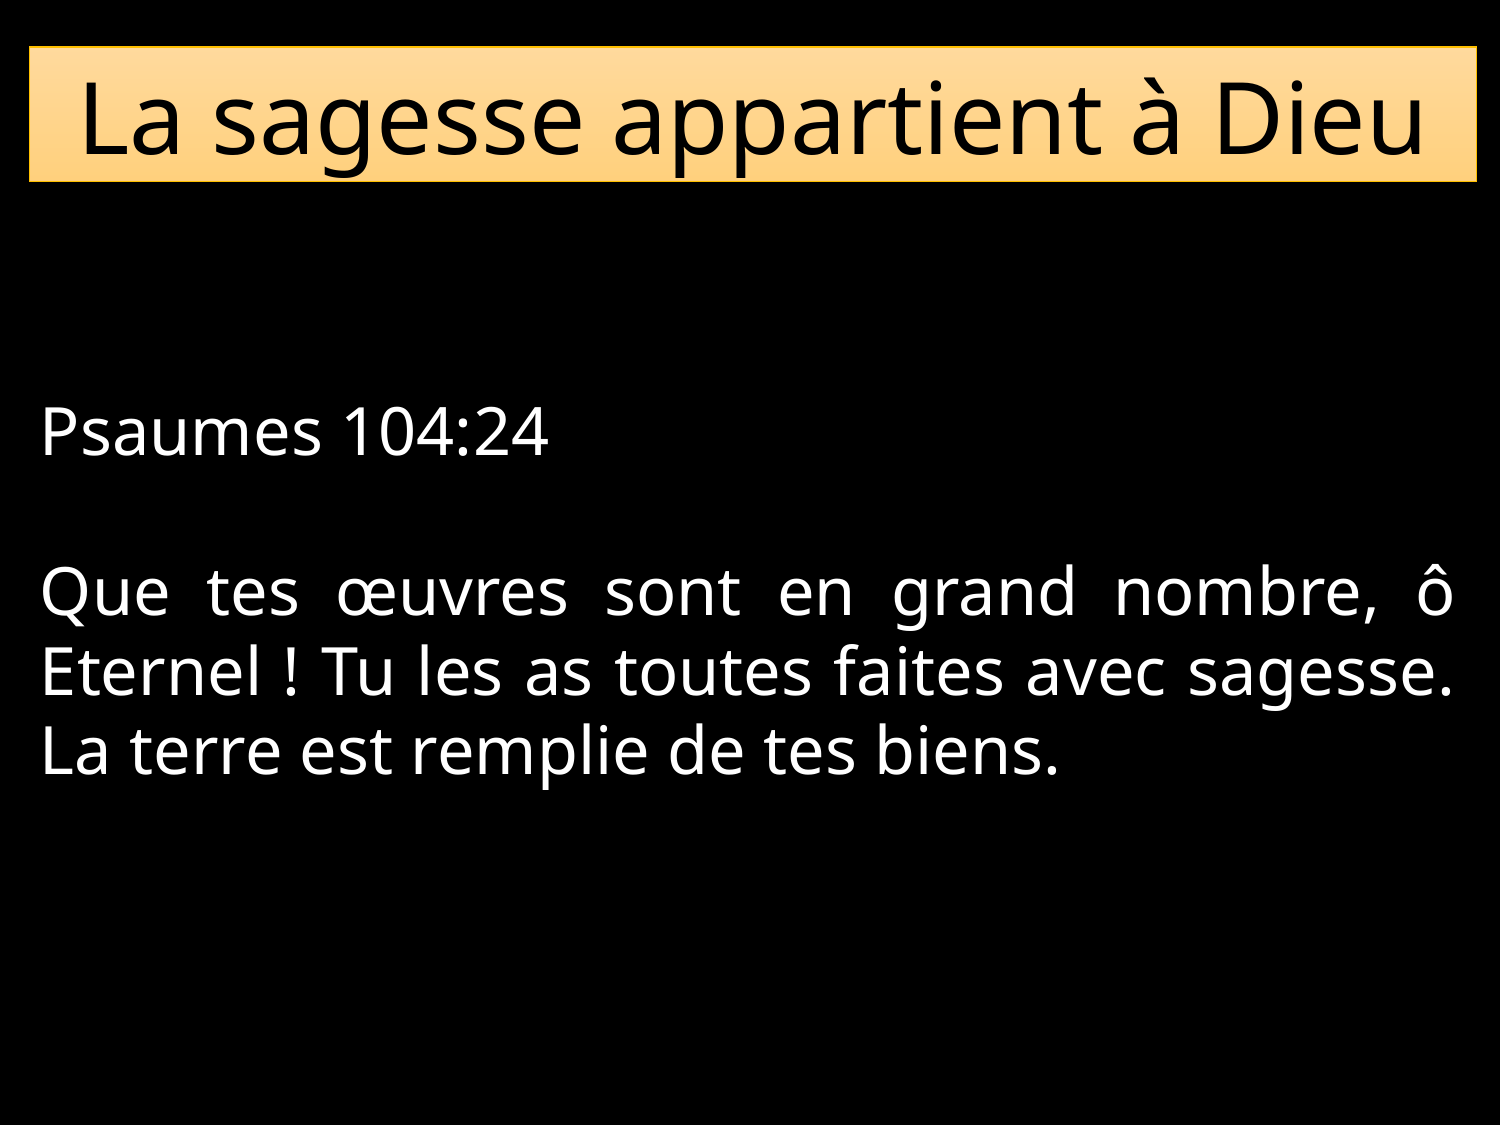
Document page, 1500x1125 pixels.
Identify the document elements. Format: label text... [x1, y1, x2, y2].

text_box Psaumes 104:24 Que tes œuvres sont en grand nombre, ô Eternel ! Tu les as toutes faites avec sagesse. La terre est remplie de tes biens. [25, 381, 1473, 796]
text_box La sagesse appartient à Dieu [29, 47, 1477, 182]
